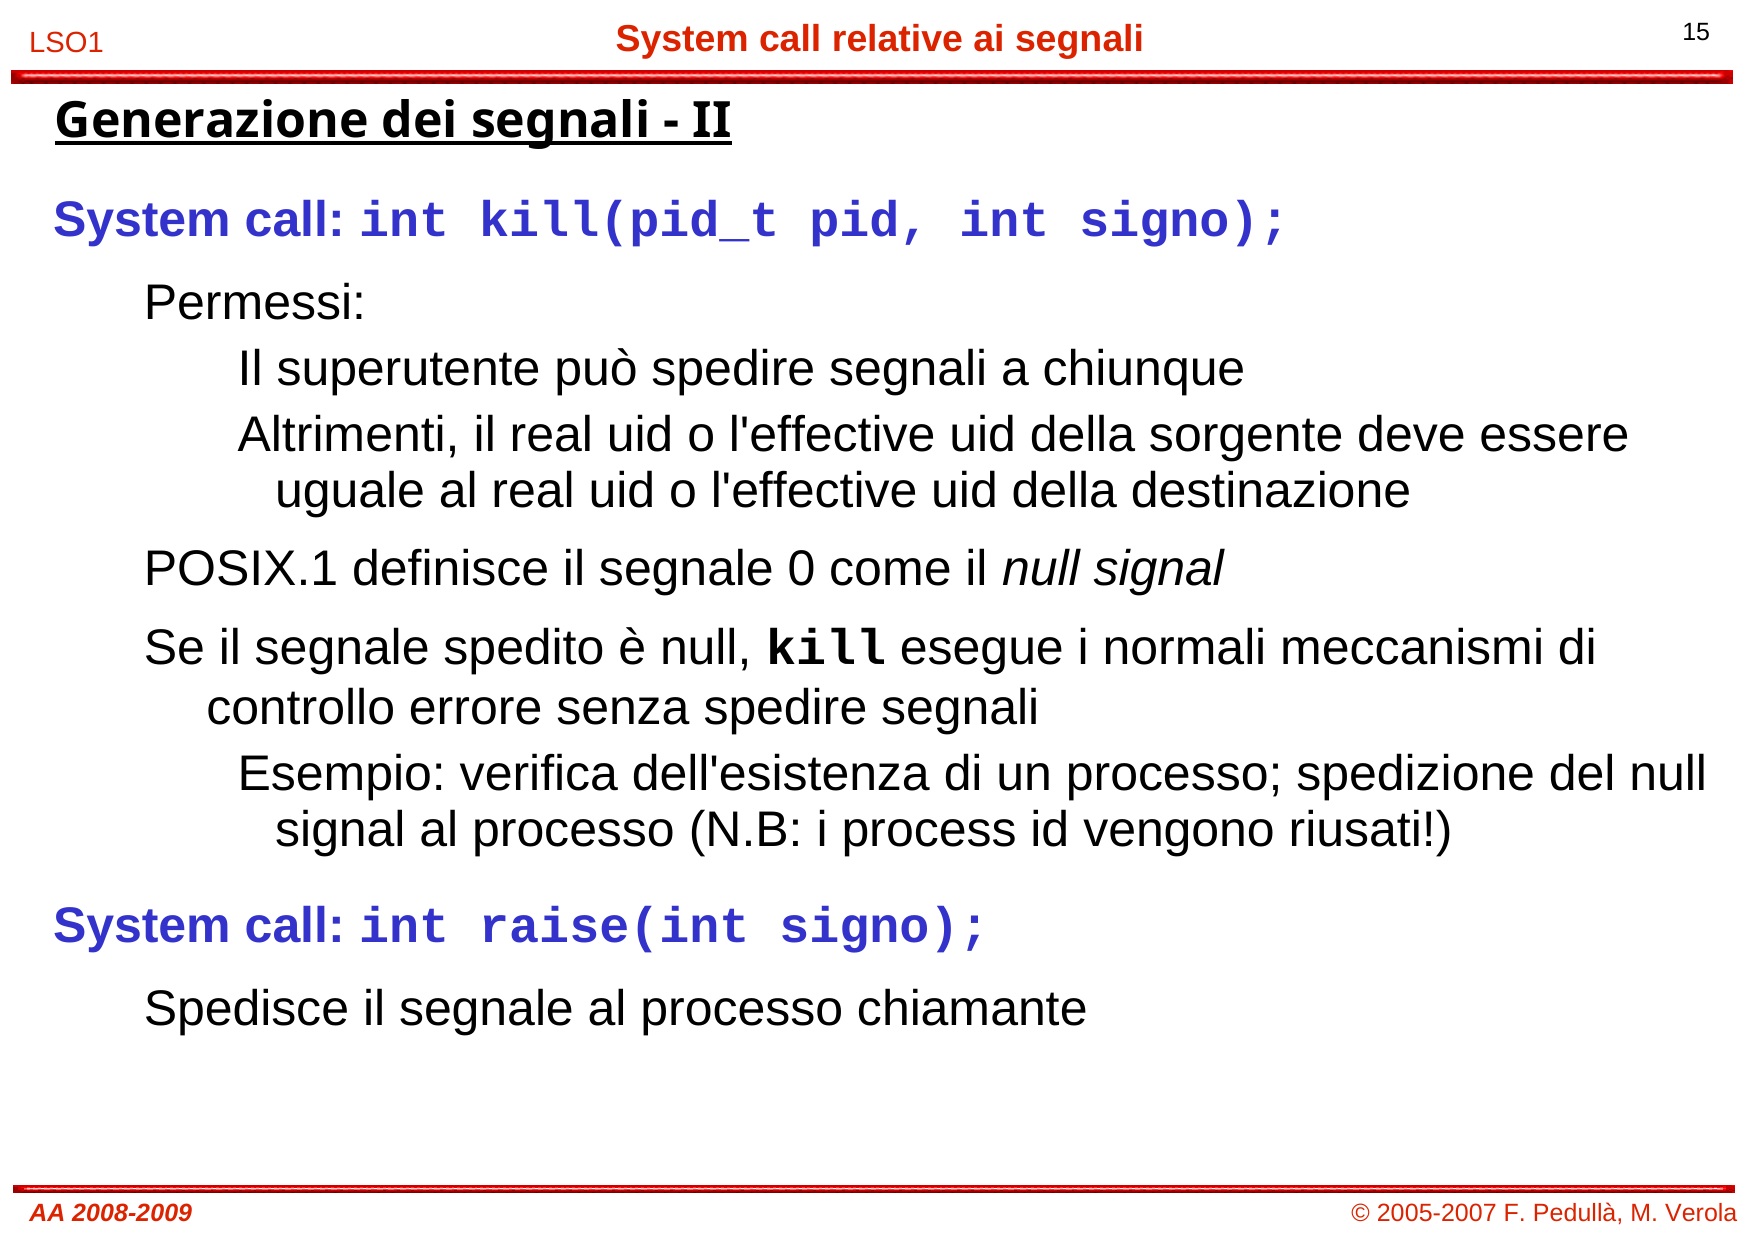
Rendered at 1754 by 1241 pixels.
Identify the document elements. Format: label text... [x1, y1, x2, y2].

title Generazione dei segnali - II [40, 72, 1714, 168]
picture [13, 1185, 35, 1193]
picture [11, 70, 1733, 84]
picture [1730, 1185, 1735, 1193]
list System call: int kill(pid_t pid, int signo); Permessi: Il superutente può spedire segnali a chiunque Altrimenti, il real uid o l'effective uid della sorgente deve essere uguale al real uid o l'effective uid della destinazione POSIX.1 definisce il segnale 0 come il null signal Se il segnale spedito è null, kill esegue i normali meccanismi di controllo errore senza spedire segnali Esempio: verifica dell'esistenza di un processo; spedizione del null signal al processo (N.B: i process id vengono riusati!) System call: int raise(int signo); Spedisce il segnale al processo chiamante [35, 183, 1730, 1234]
